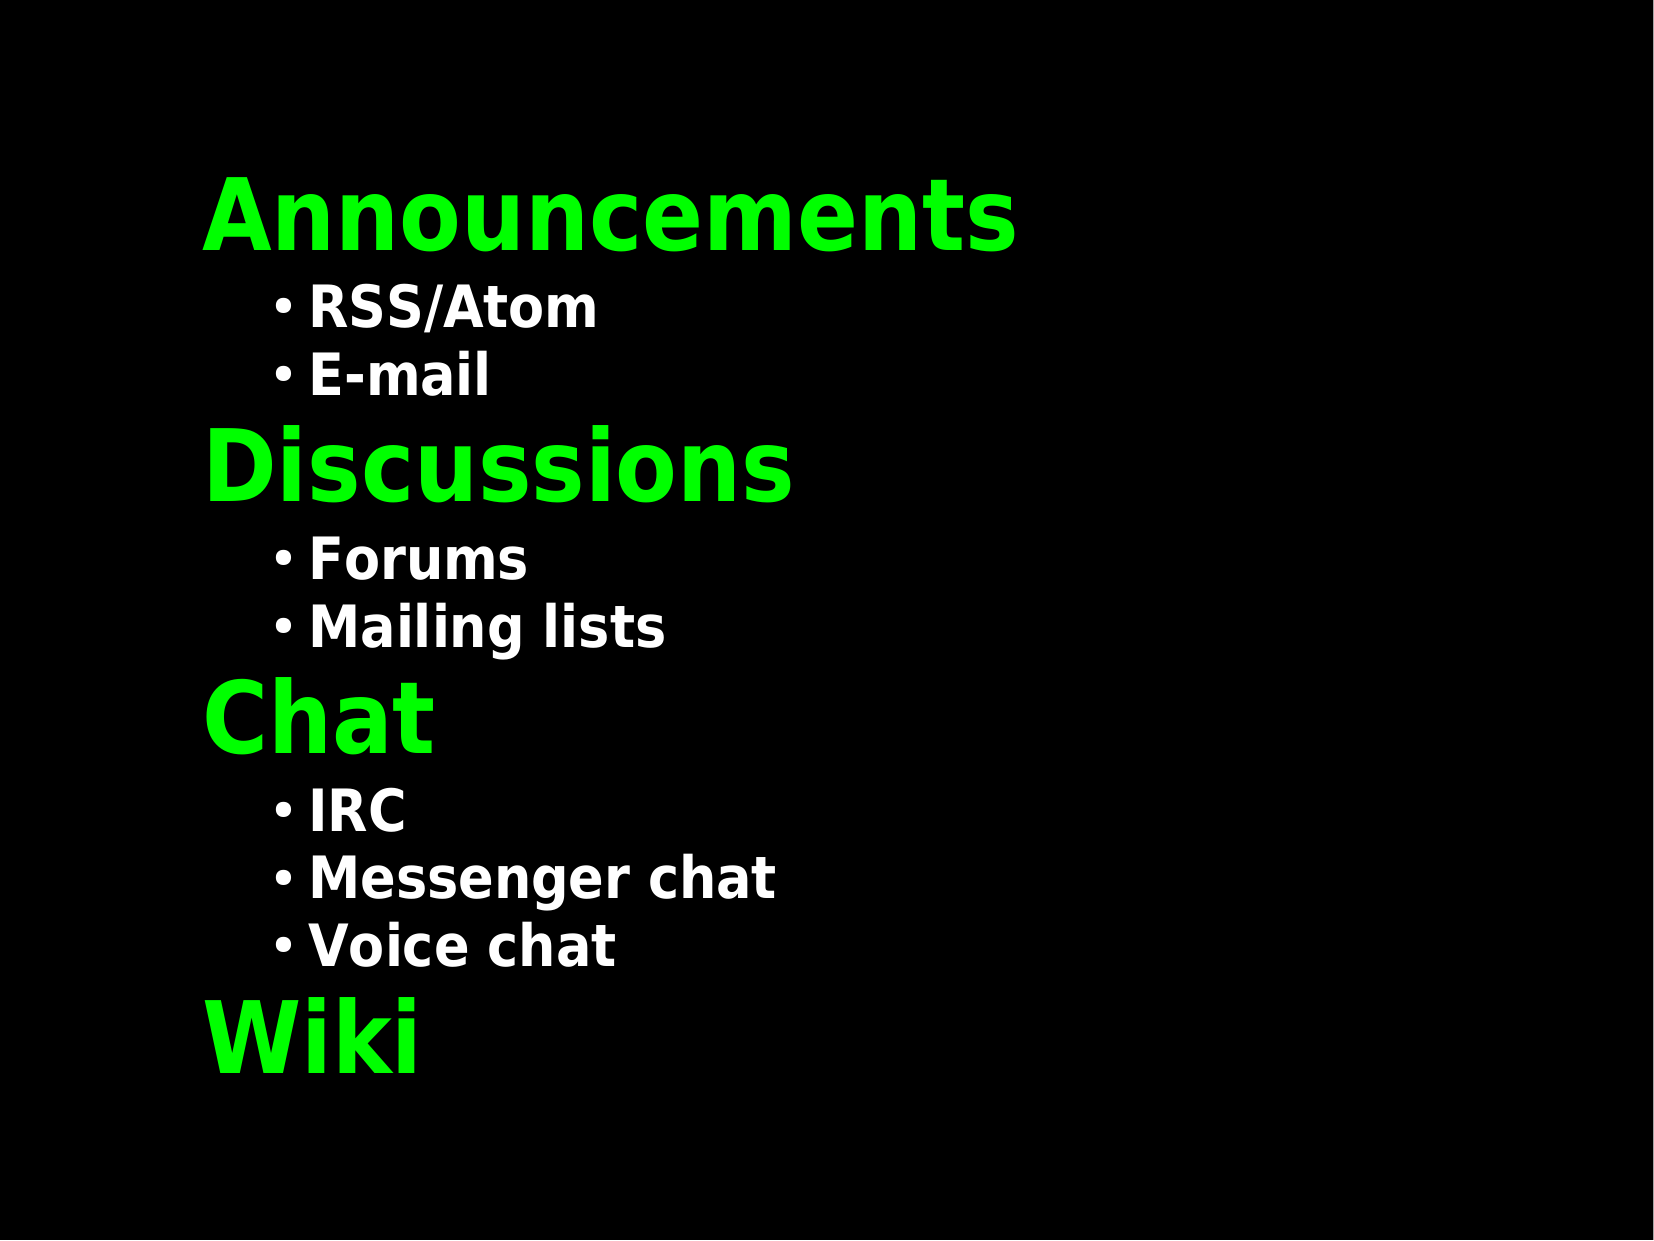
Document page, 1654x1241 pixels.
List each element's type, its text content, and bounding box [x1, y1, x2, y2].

text_box Announcements RSS/Atom E-mail Discussions Forums Mailing lists Chat IRC Messenger chat Voice chat Wiki [187, 150, 1426, 1109]
